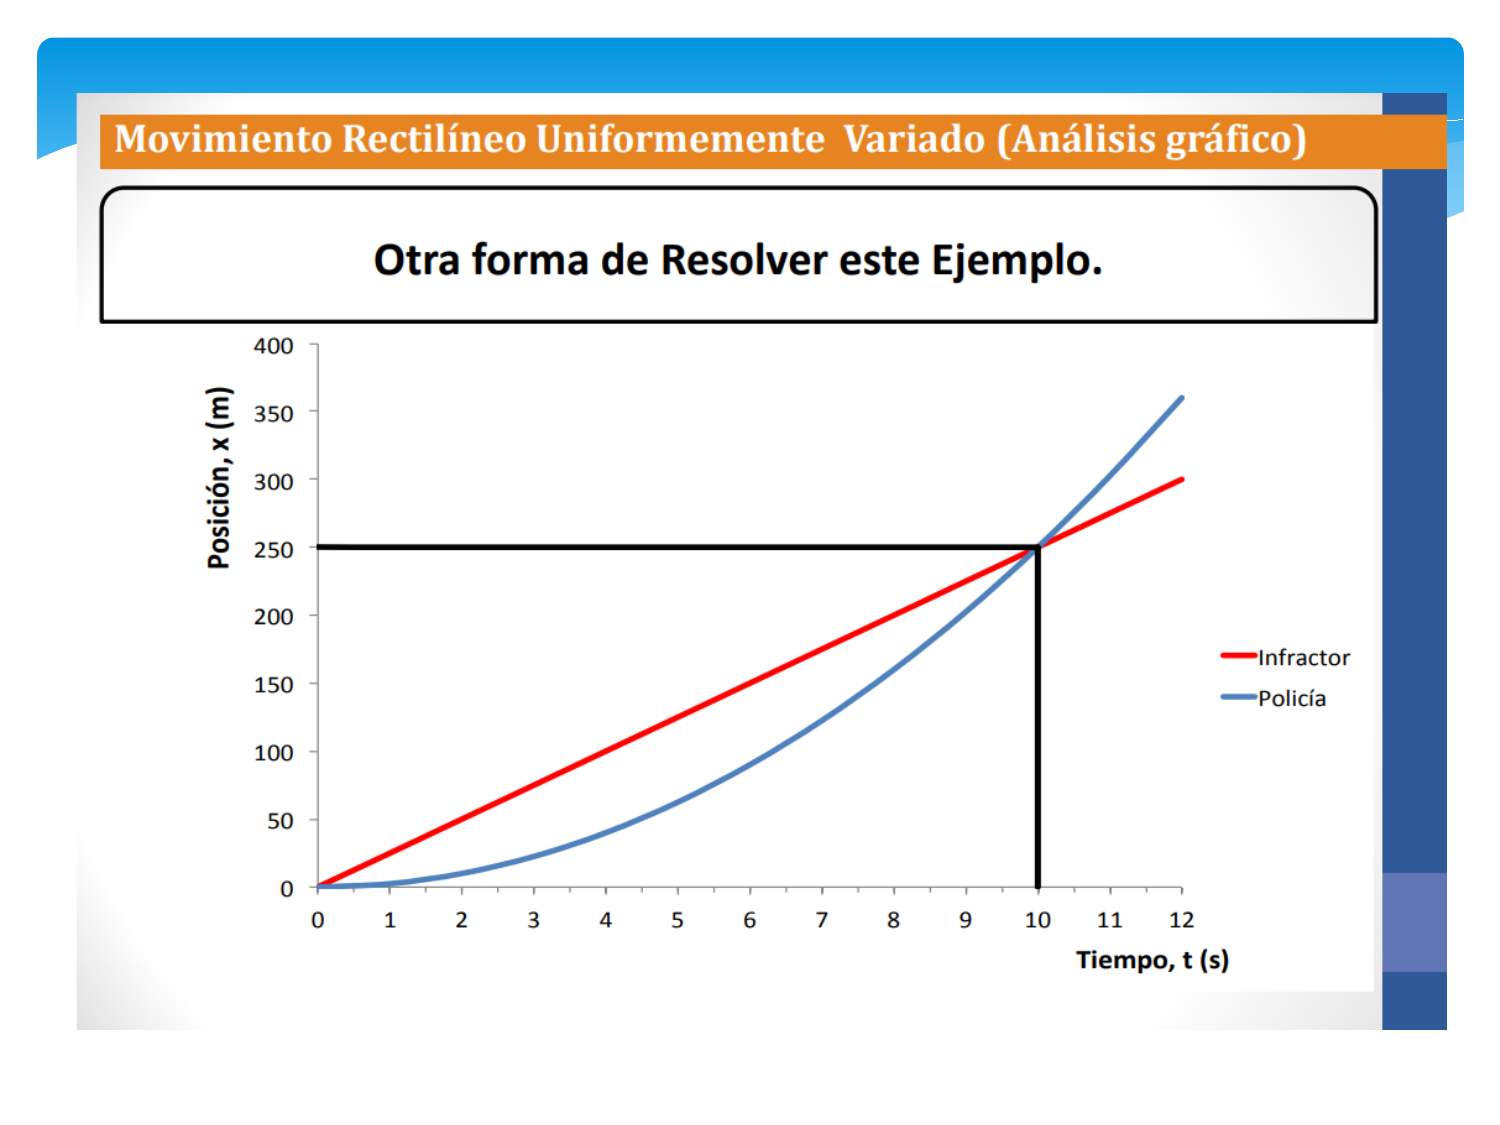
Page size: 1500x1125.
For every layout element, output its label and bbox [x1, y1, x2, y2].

picture [76, 93, 1447, 1030]
